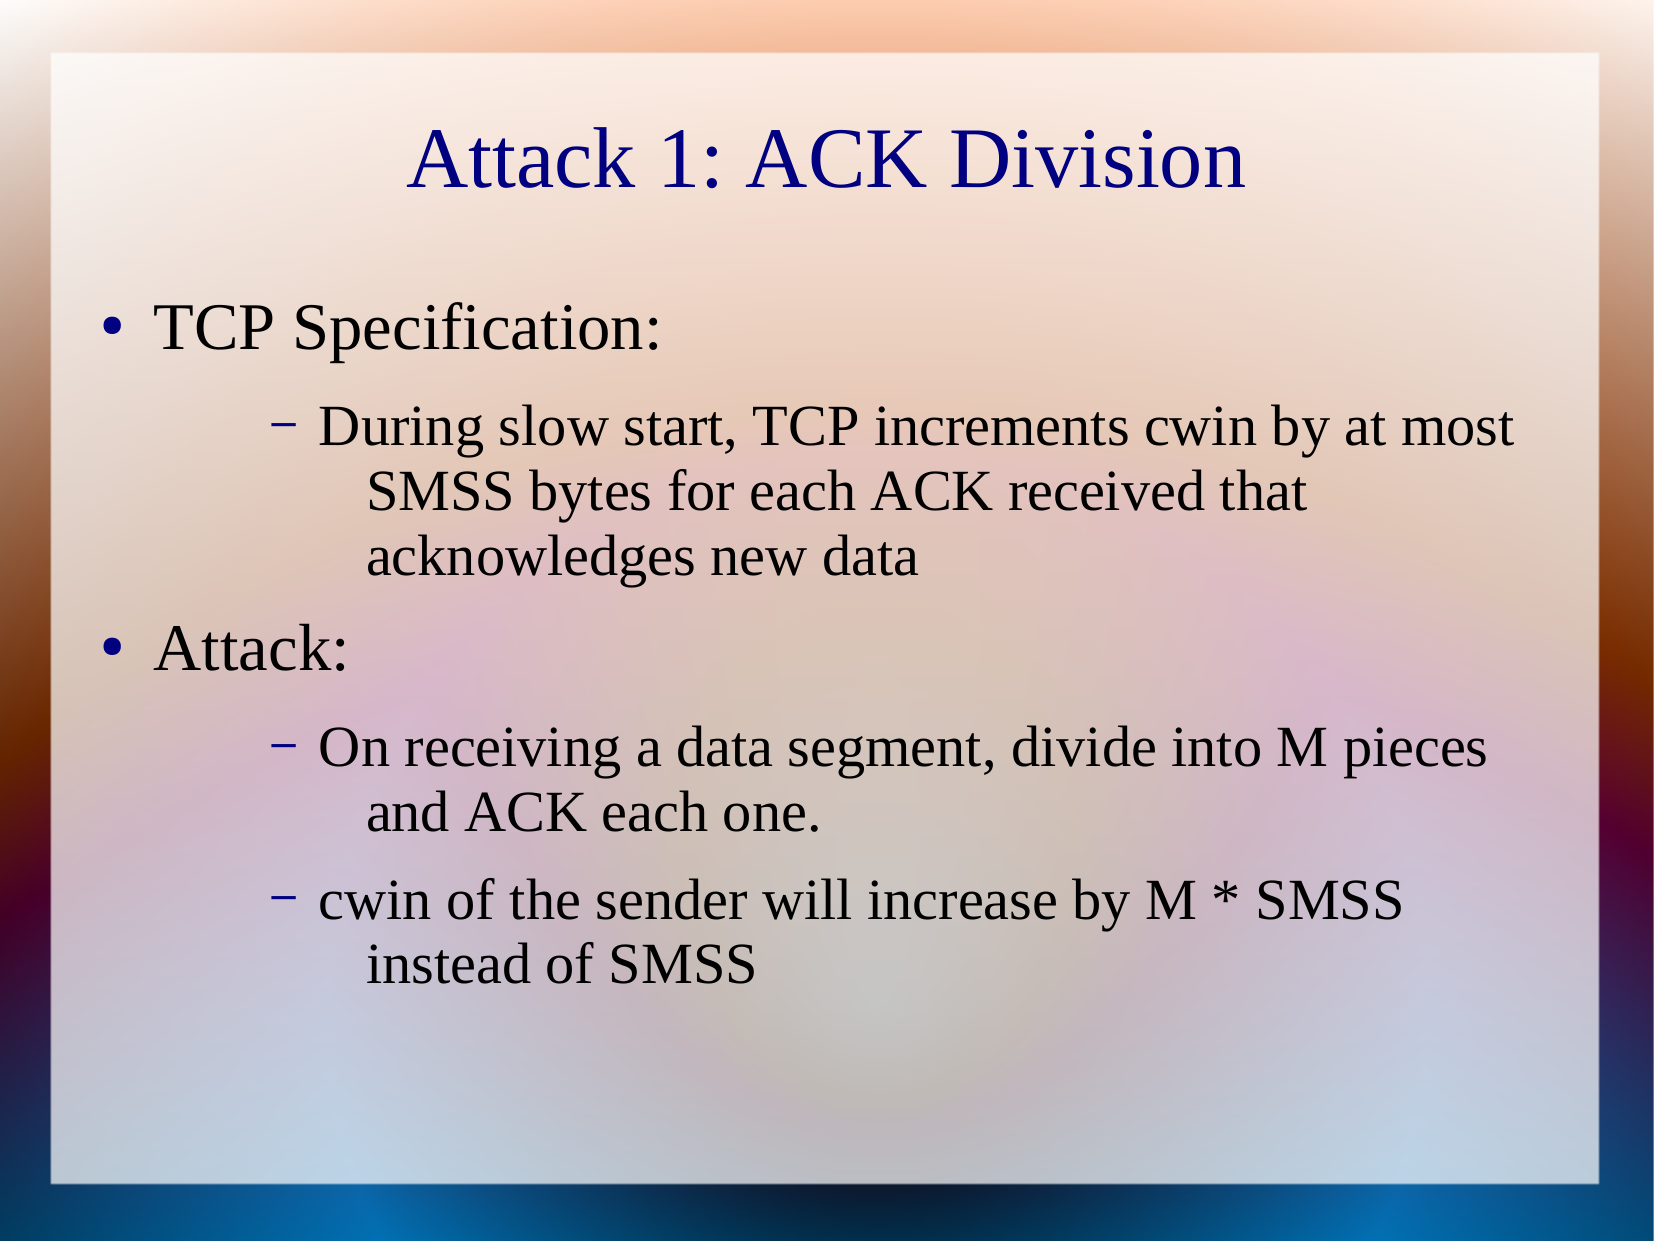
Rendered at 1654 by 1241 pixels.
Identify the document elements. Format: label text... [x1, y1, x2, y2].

picture [0, 0, 1654, 1241]
title Attack 1: ACK Division [82, 55, 1571, 263]
list TCP Specification: During slow start, TCP increments cwin by at most SMSS bytes for each ACK received that acknowledges new data Attack: On receiving a data segment, divide into M pieces and ACK each one. cwin of the sender will increase by M * SMSS instead of SMSS [82, 290, 1571, 1109]
